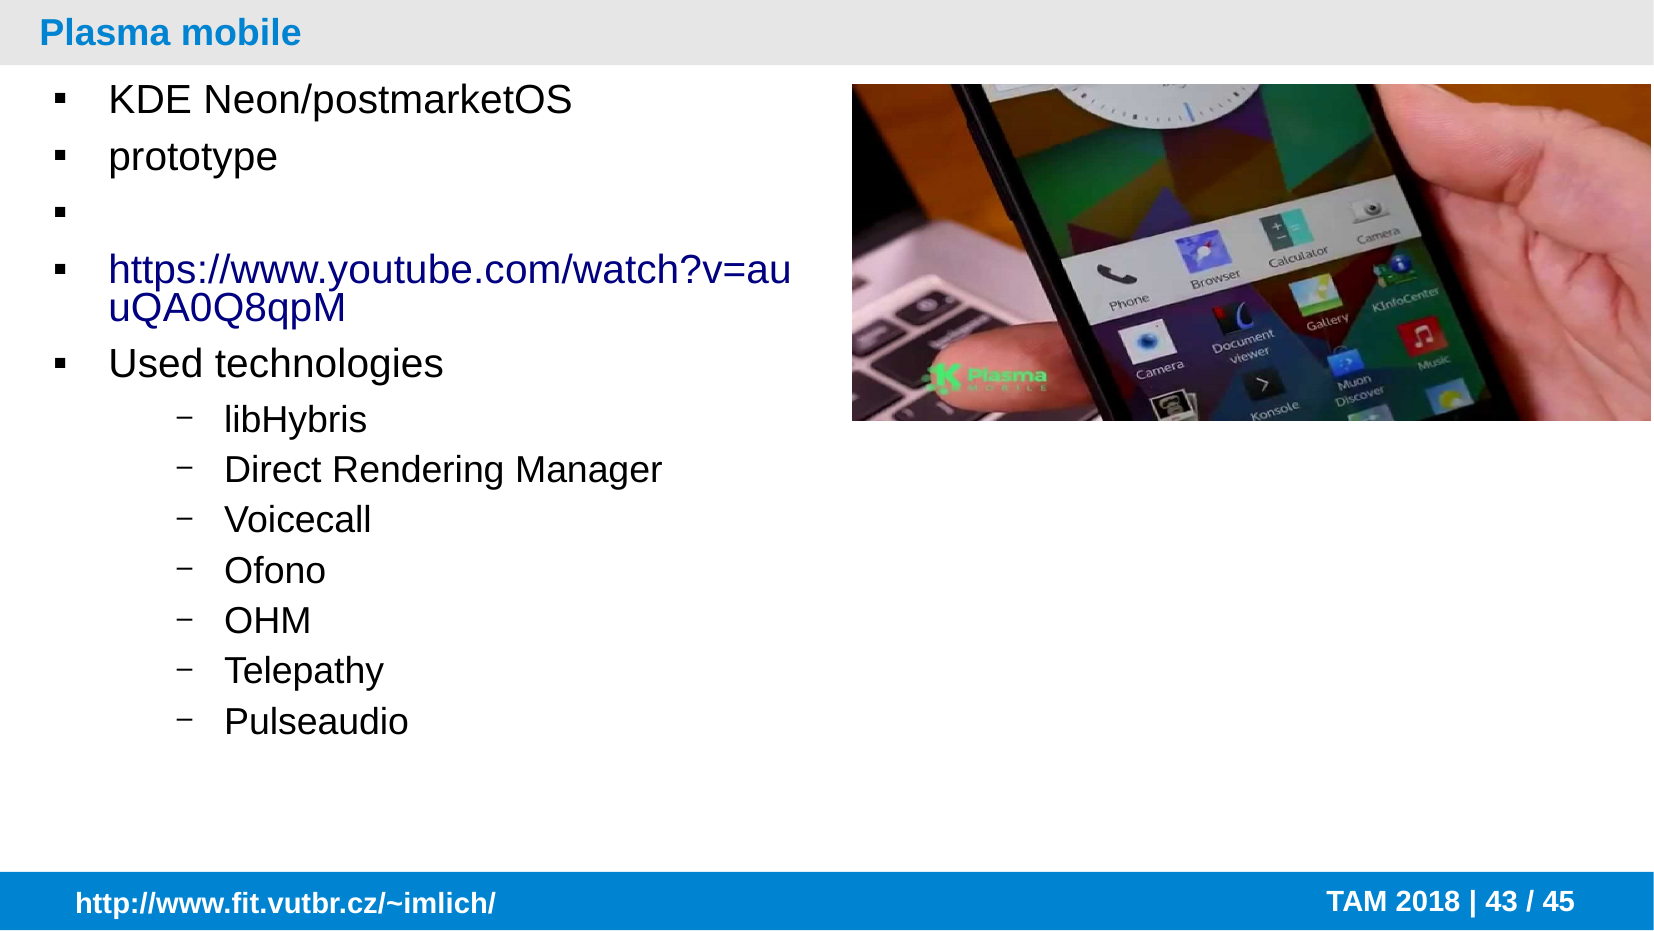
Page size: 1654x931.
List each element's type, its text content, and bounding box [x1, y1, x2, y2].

list KDE Neon/postmarketOS prototype https://www.youtube.com/watch?v=auuQA0Q8qpM Used technologies libHybris Direct Rendering Manager Voicecall Ofono OHM Telepathy Pulseaudio [37, 76, 807, 844]
title Plasma mobile [39, 4, 1615, 61]
picture [852, 84, 1651, 421]
